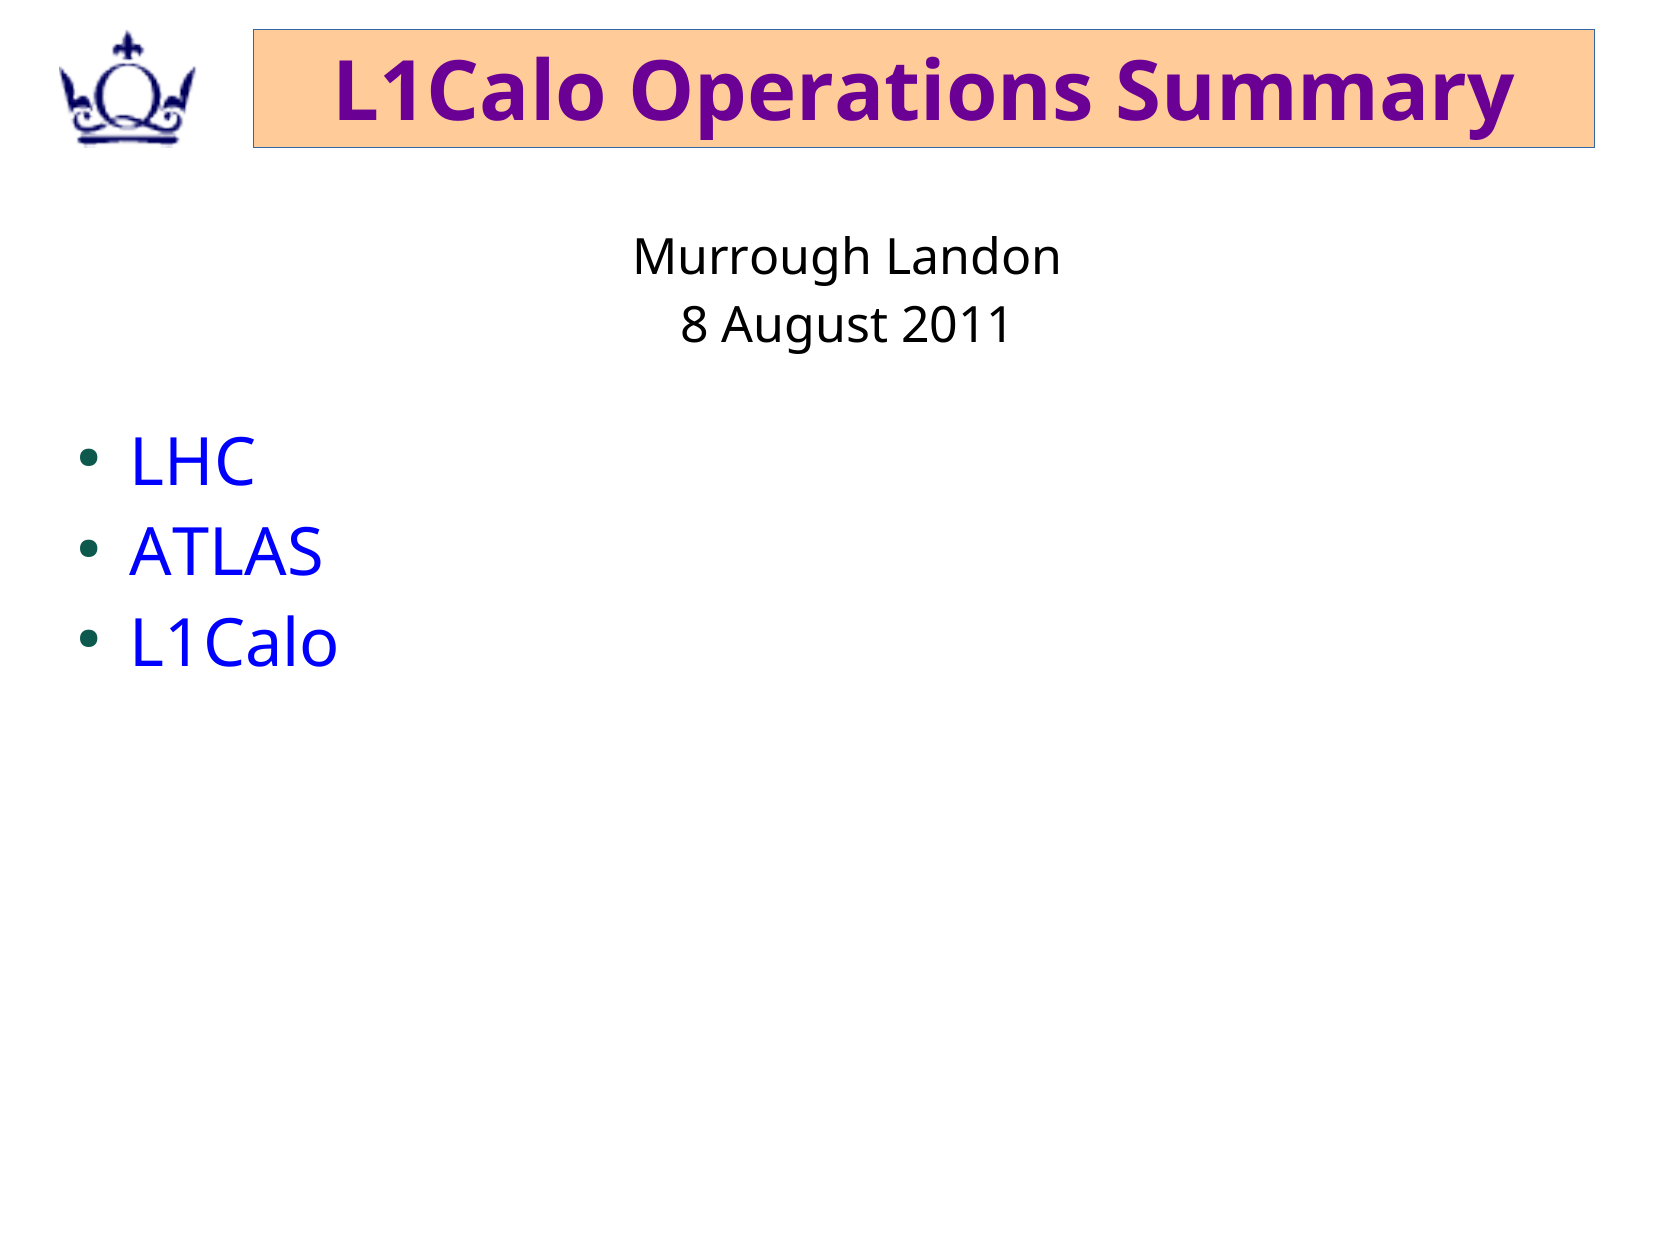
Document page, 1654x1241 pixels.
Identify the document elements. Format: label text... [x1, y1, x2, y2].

text_box Murrough Landon 8 August 2011 [476, 220, 1219, 360]
list LHC ATLAS L1Calo [59, 413, 1595, 993]
title L1Calo Operations Summary [253, 29, 1595, 148]
picture [59, 29, 200, 148]
